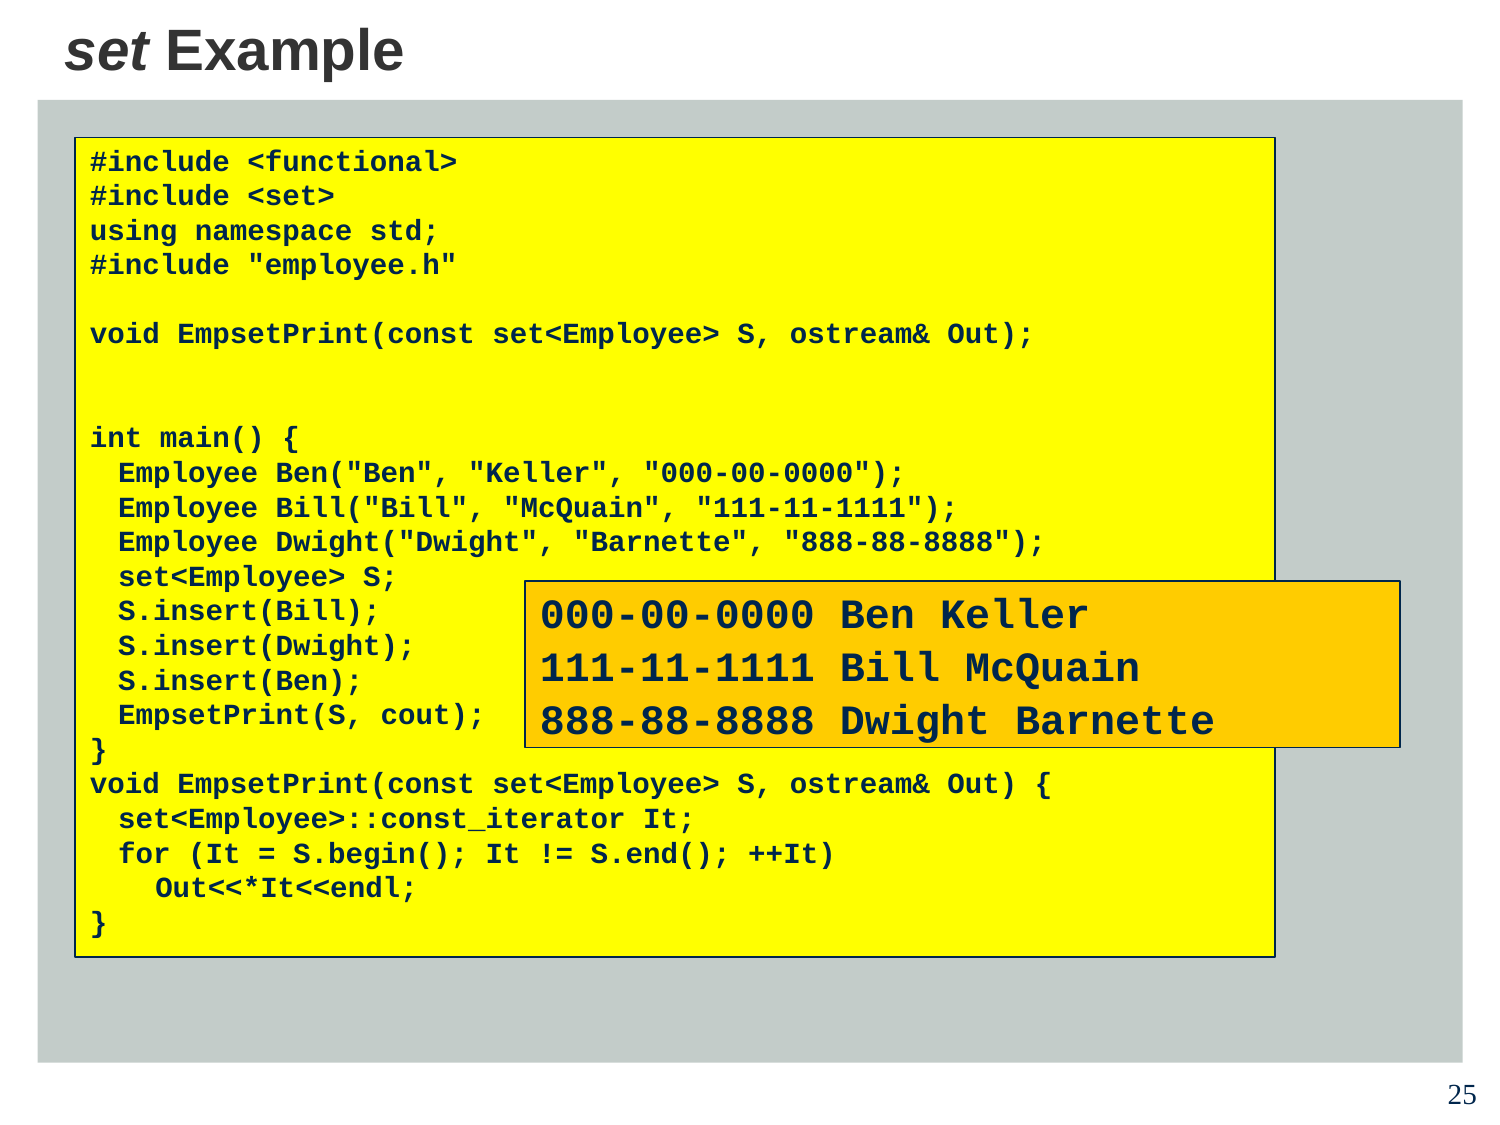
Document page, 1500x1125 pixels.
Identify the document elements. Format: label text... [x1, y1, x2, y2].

text_box 000-00-0000 Ben Keller 111-11-1111 Bill McQuain 888-88-8888 Dwight Barnette [525, 580, 1401, 752]
title set Example [50, 0, 1450, 91]
list [37, 99, 1463, 1063]
text_box #include <functional> #include <set> using namespace std; #include "employee.h" void EmpsetPrint(const set<Employee> S, ostream& Out); int main() { Employee Ben("Ben", "Keller", "000-00-0000"); Employee Bill("Bill", "McQuain", "111-11-1111"); Employee Dwight("Dwight", "Barnette", "888-88-8888"); set<Employee> S; S.insert(Bill); S.insert(Dwight); S.insert(Ben); EmpsetPrint(S, cout); } void EmpsetPrint(const set<Employee> S, ostream& Out) { set<Employee>::const_iterator It; for (It = S.begin(); It != S.end(); ++It) Out<<*It<<endl; } [75, 137, 1276, 960]
